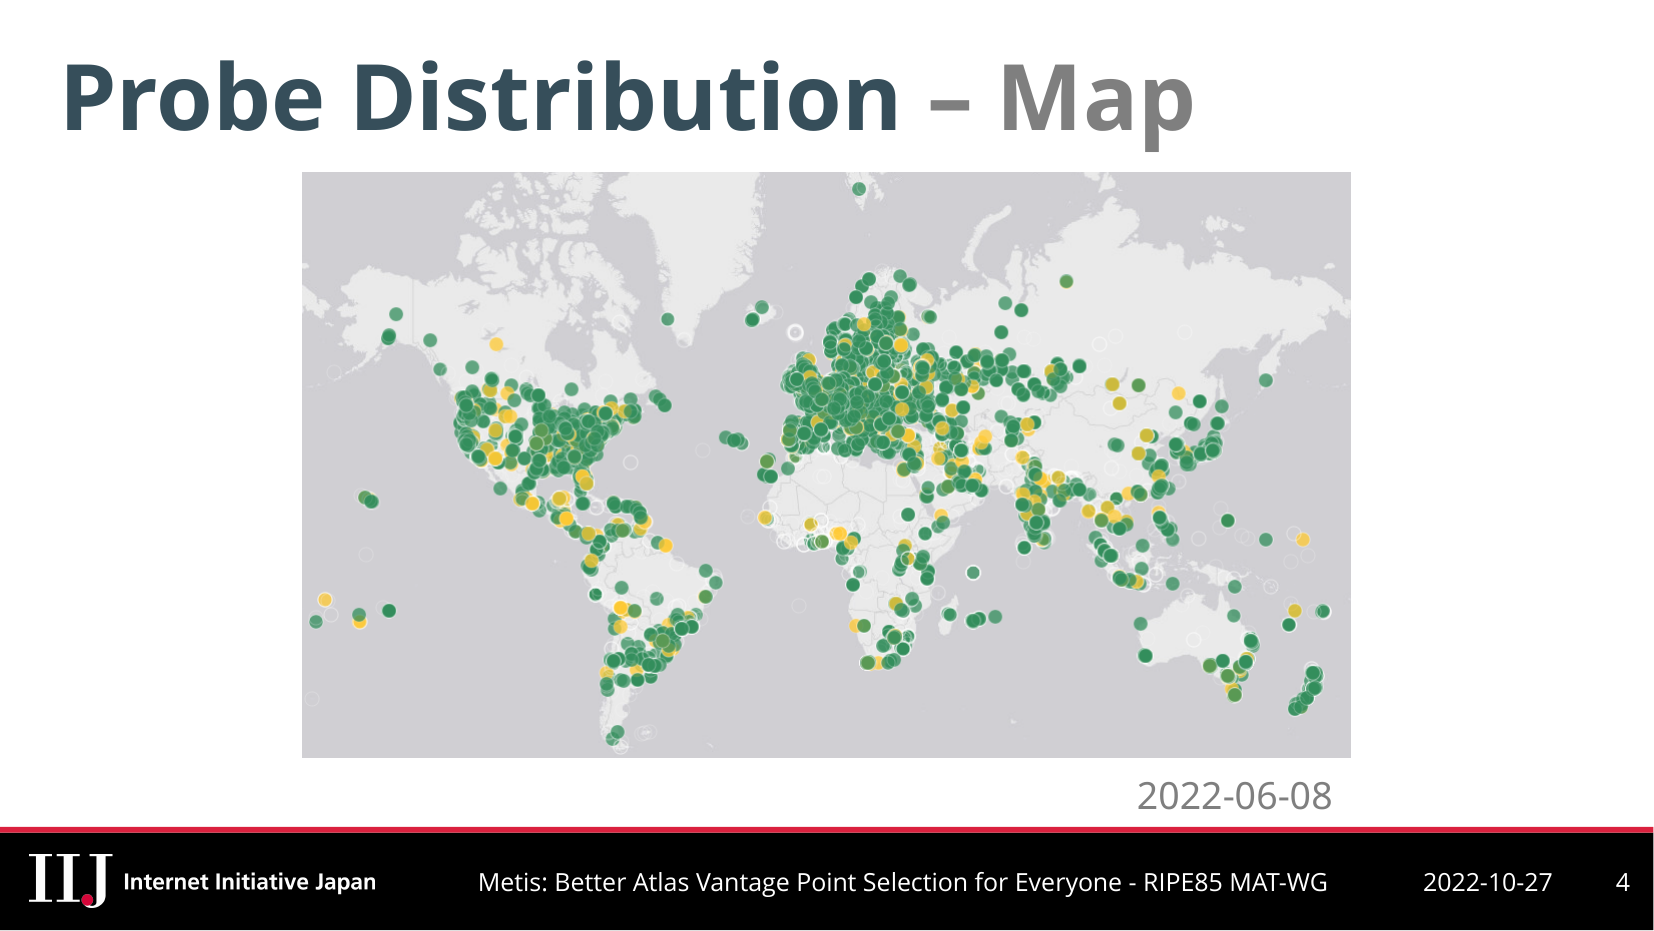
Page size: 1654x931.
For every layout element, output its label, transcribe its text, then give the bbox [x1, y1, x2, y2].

picture [302, 172, 1351, 758]
text_box 2022-06-08 [1122, 761, 1348, 828]
picture [29, 854, 375, 908]
title Probe Distribution – Map [59, 17, 1548, 173]
